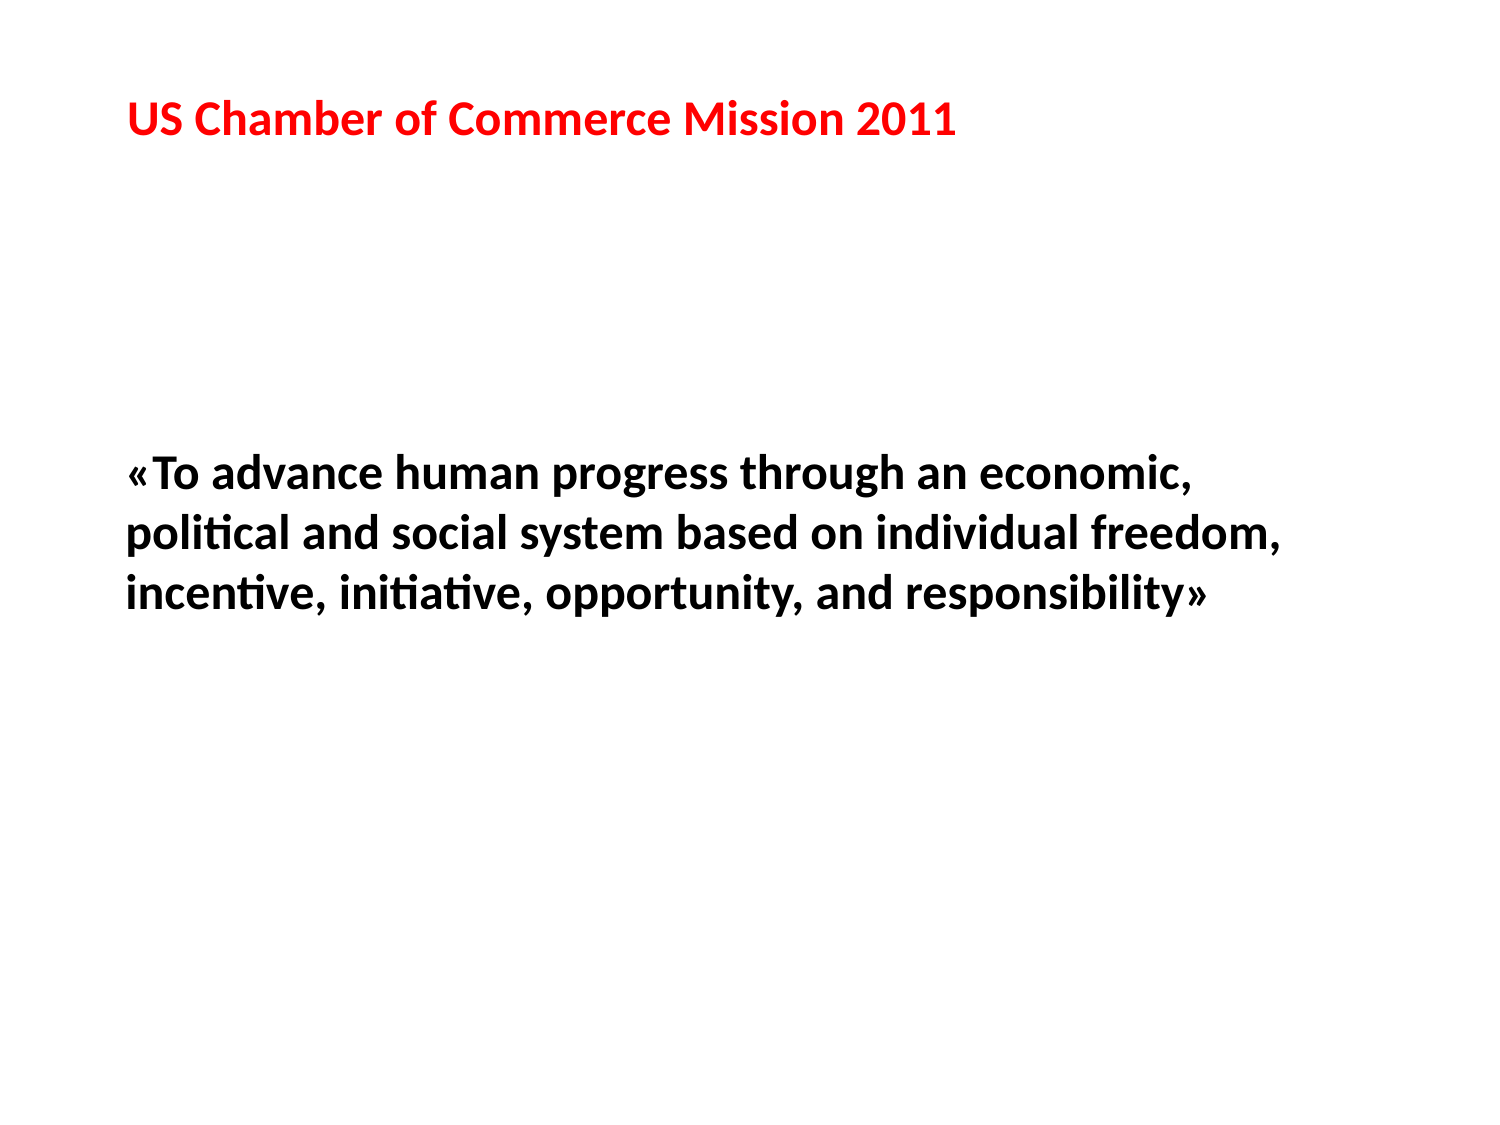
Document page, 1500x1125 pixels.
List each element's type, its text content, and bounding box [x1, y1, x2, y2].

text_box «To advance human progress through an economic, political and social system based on individual freedom, incentive, initiative, opportunity, and responsibility» [110, 432, 1375, 630]
text_box US Chamber of Commerce Mission 2011 [112, 78, 1247, 154]
